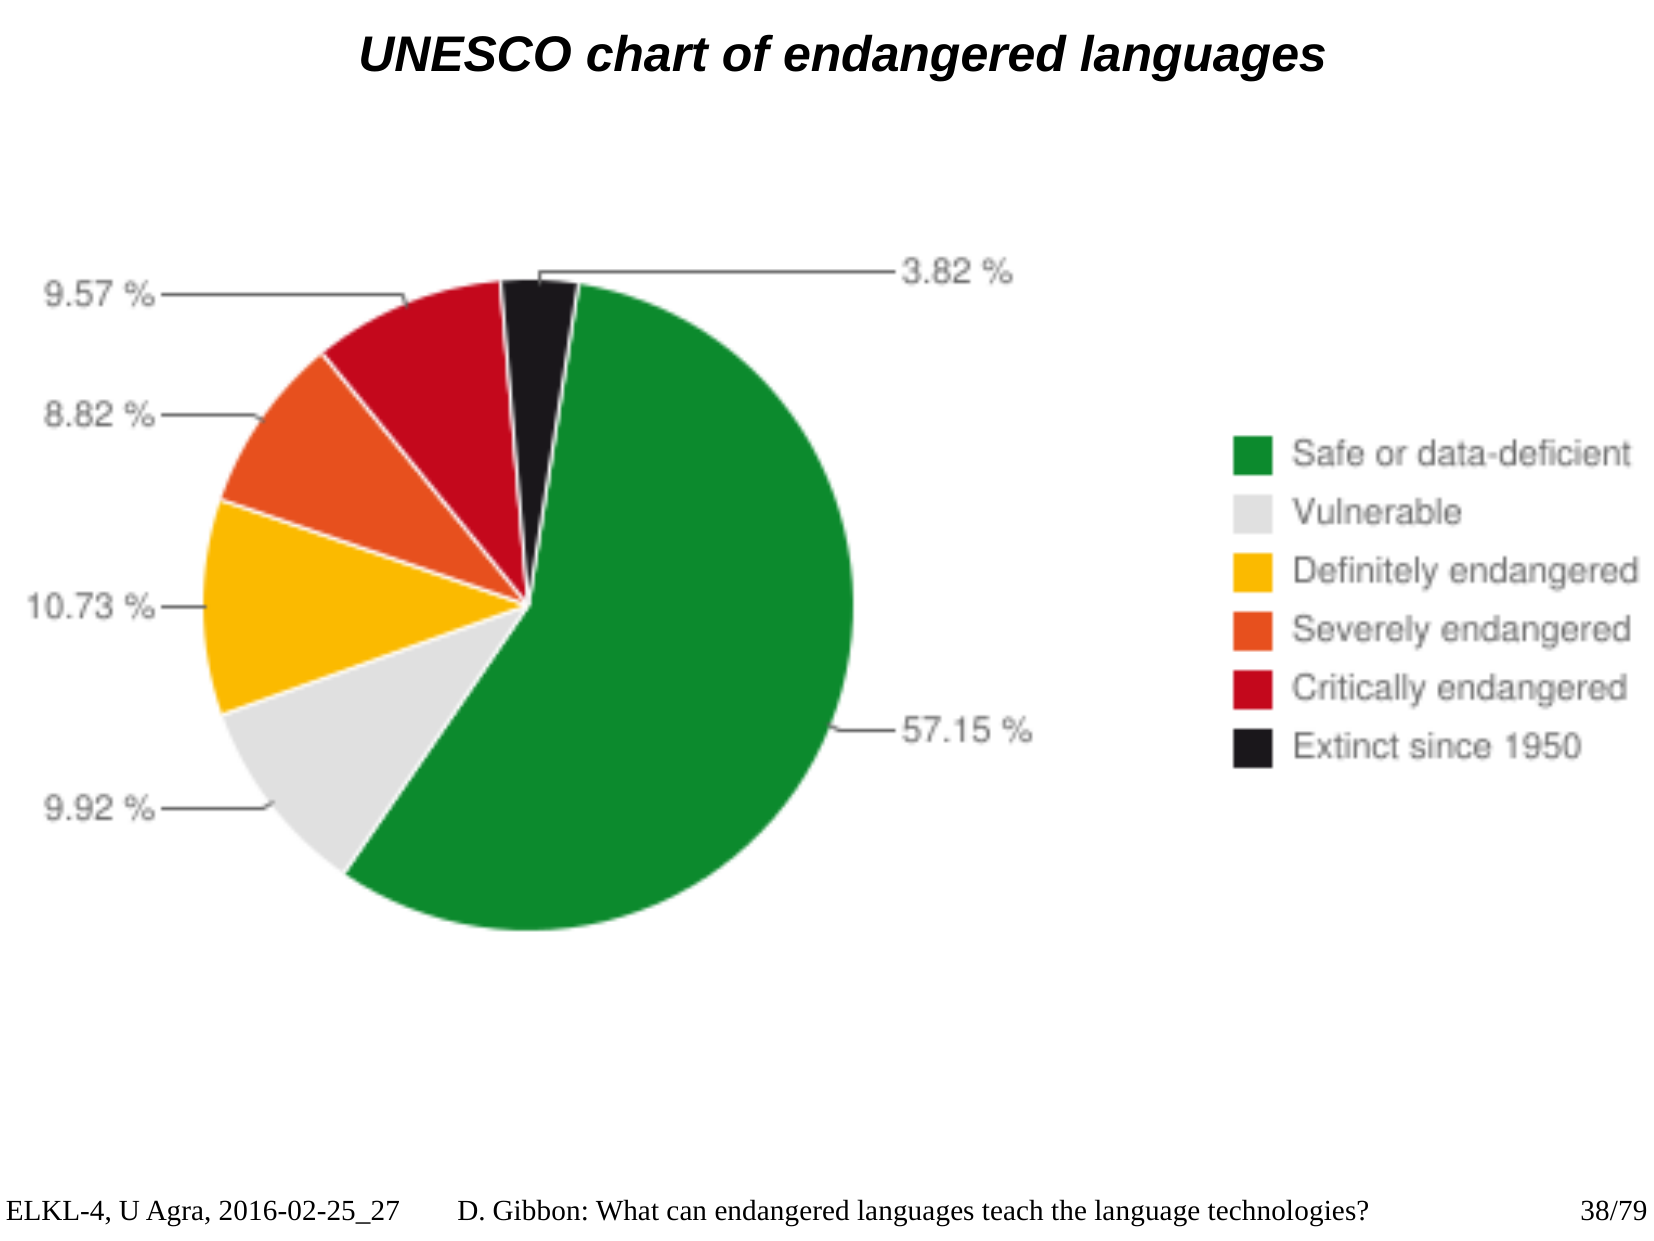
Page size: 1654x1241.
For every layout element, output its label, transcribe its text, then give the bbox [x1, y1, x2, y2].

picture [16, 242, 1644, 948]
title UNESCO chart of endangered languages [0, 2, 1654, 106]
